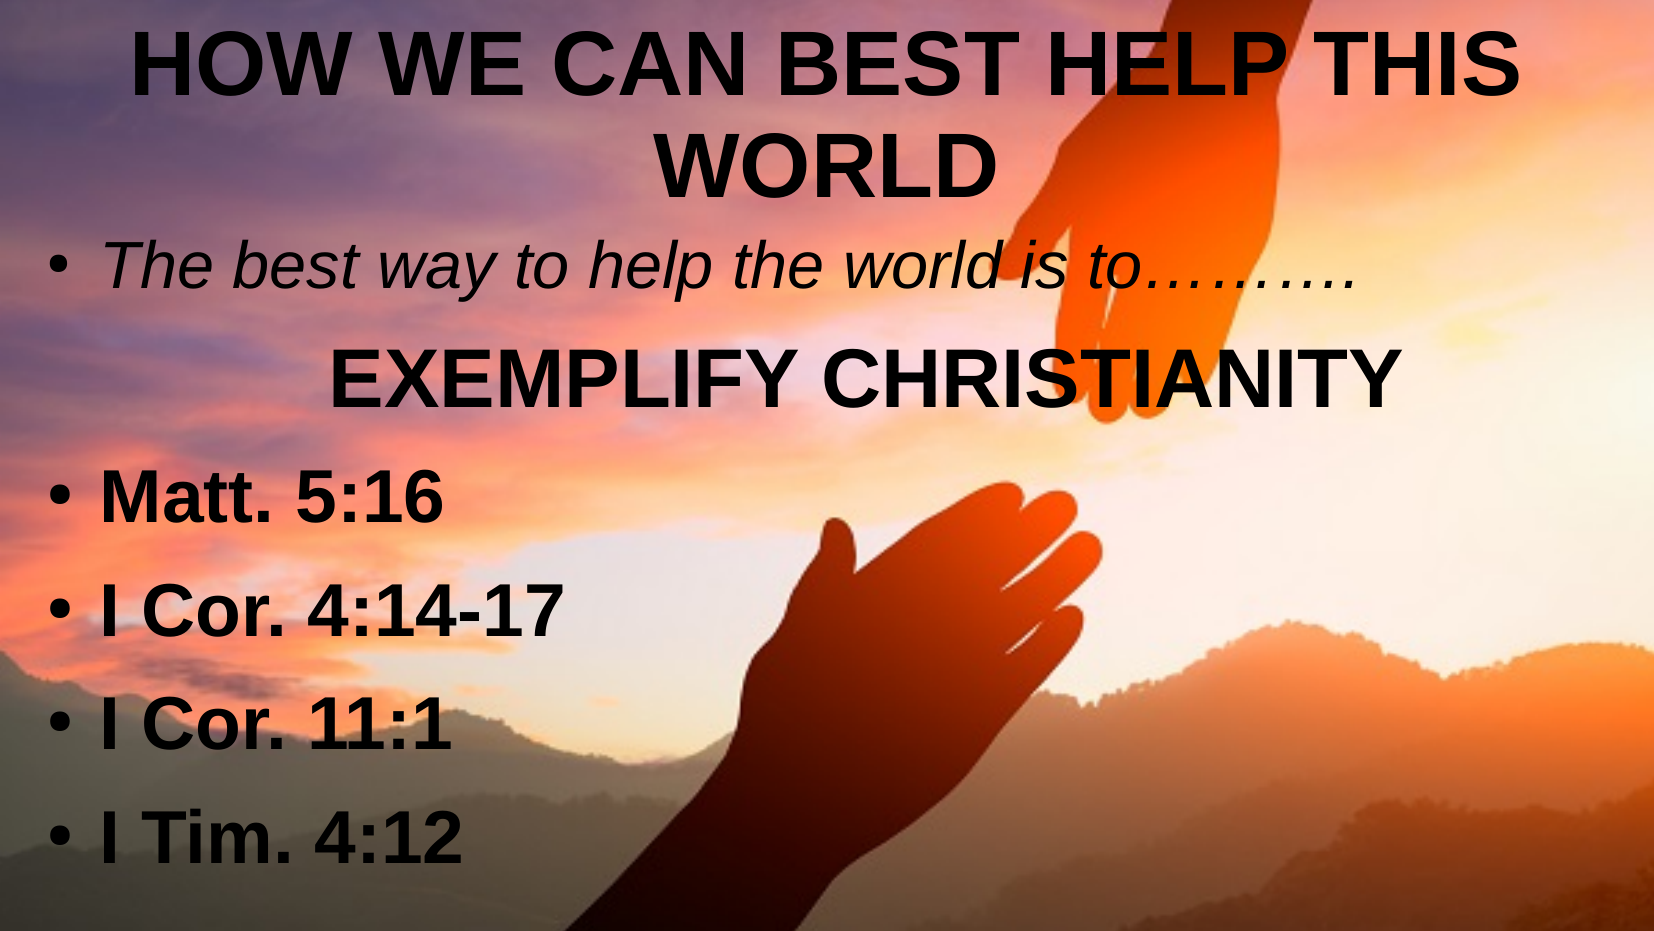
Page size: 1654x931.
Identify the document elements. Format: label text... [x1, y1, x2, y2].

title HOW WE CAN BEST HELP THIS WORLD [82, 12, 1571, 218]
list The best way to help the world is to………. EXEMPLIFY CHRISTIANITY Matt. 5:16 I Cor. 4:14-17 I Cor. 11:1 I Tim. 4:12 [28, 227, 1634, 911]
picture [0, 0, 1654, 931]
